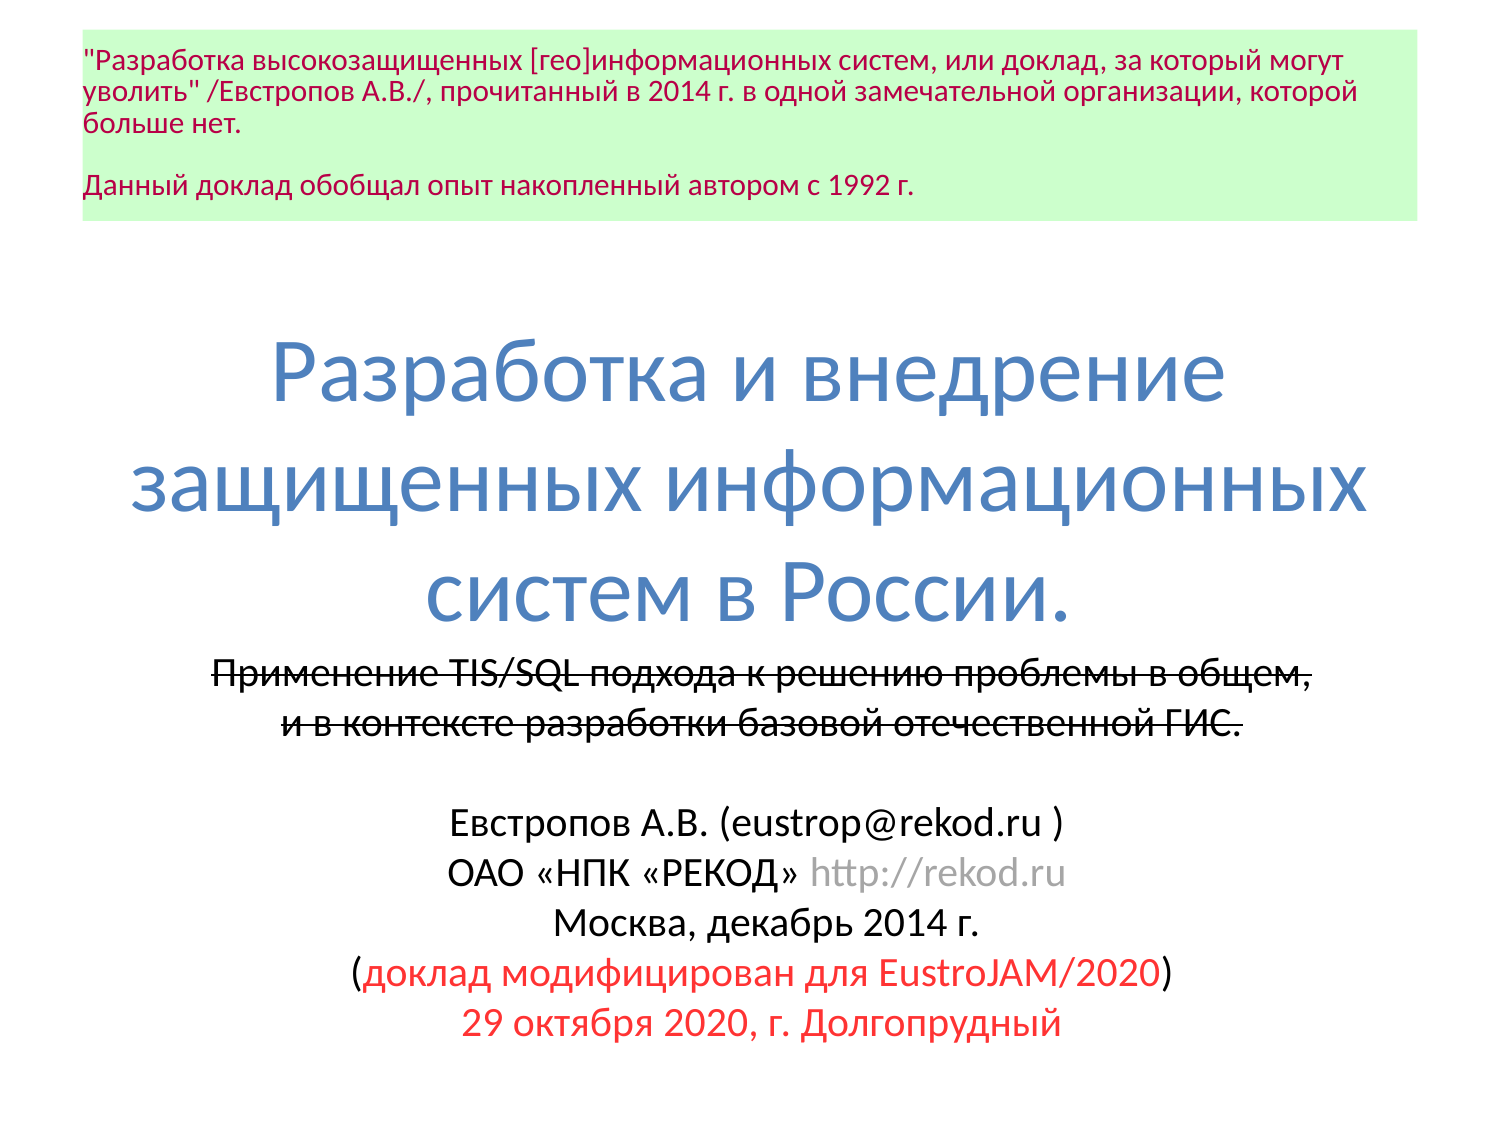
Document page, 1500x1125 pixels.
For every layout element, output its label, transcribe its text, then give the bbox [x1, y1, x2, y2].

title "Разработка высокозащищенных [гео]информационных систем, или доклад, за который могут уволить" /Евстропов А.В./, прочитанный в 2014 г. в одной замечательной организации, которой больше нет. Данный доклад обобщал опыт накопленный автором с 1992 г. [82, 29, 1418, 221]
title Разработка и внедрение защищенных информационных систем в России. [112, 302, 1388, 544]
subtitle Применение TIS/SQL подхода к решению проблемы в общем, и в контексте разработки базовой отечественной ГИС. Евстропов А.В. (eustrop@rekod.ru ) ОАО «НПК «РЕКОД» http://rekod.ru Москва, декабрь 2014 г. (доклад модифицирован для EustroJAM/2020) 29 октября 2020, г. Долгопрудный [194, 637, 1329, 925]
